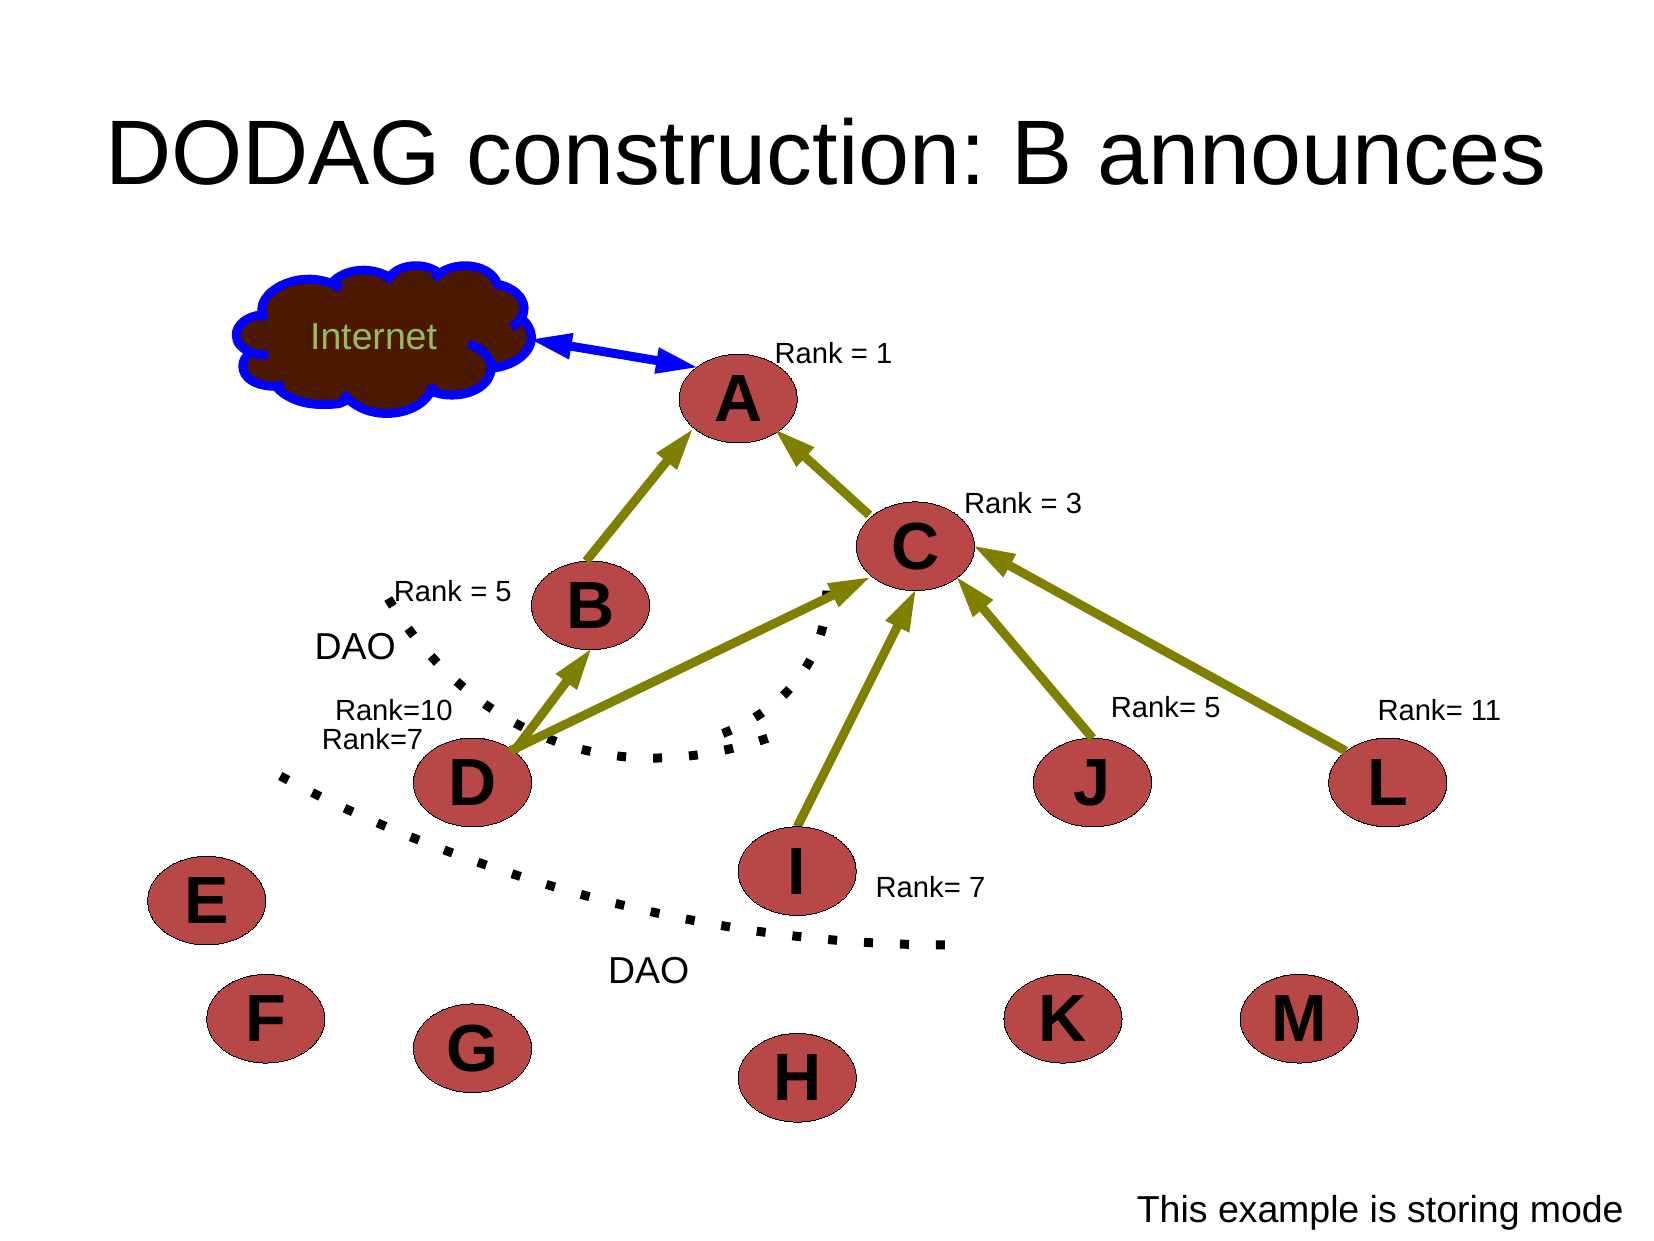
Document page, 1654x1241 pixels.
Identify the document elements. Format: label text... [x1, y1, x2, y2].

text_box M [1240, 974, 1359, 1064]
text_box Rank = 3 [944, 474, 1102, 532]
text_box Rank=7 [302, 711, 443, 768]
text_box Rank= 5 [1091, 679, 1241, 736]
text_box G [413, 1003, 532, 1093]
text_box DAO [295, 613, 416, 680]
text_box Rank= 11 [1358, 681, 1524, 739]
text_box H [738, 1033, 857, 1123]
text_box DAO [588, 938, 709, 1004]
text_box D [413, 738, 532, 827]
text_box Internet [236, 265, 532, 414]
text_box B [532, 561, 650, 650]
text_box L [1328, 738, 1447, 827]
text_box E [147, 856, 266, 945]
text_box Rank=10 [315, 681, 473, 739]
text_box Rank = 1 [755, 324, 913, 382]
text_box C [856, 501, 975, 591]
title DODAG construction: B announces [82, 49, 1571, 257]
text_box This example is storing mode [1122, 1181, 1639, 1238]
text_box Rank = 5 [374, 563, 532, 621]
text_box K [1003, 974, 1123, 1064]
text_box I [738, 826, 857, 916]
text_box A [679, 354, 798, 443]
text_box J [1033, 738, 1152, 827]
text_box F [206, 974, 325, 1064]
text_box Rank= 7 [856, 858, 1005, 916]
